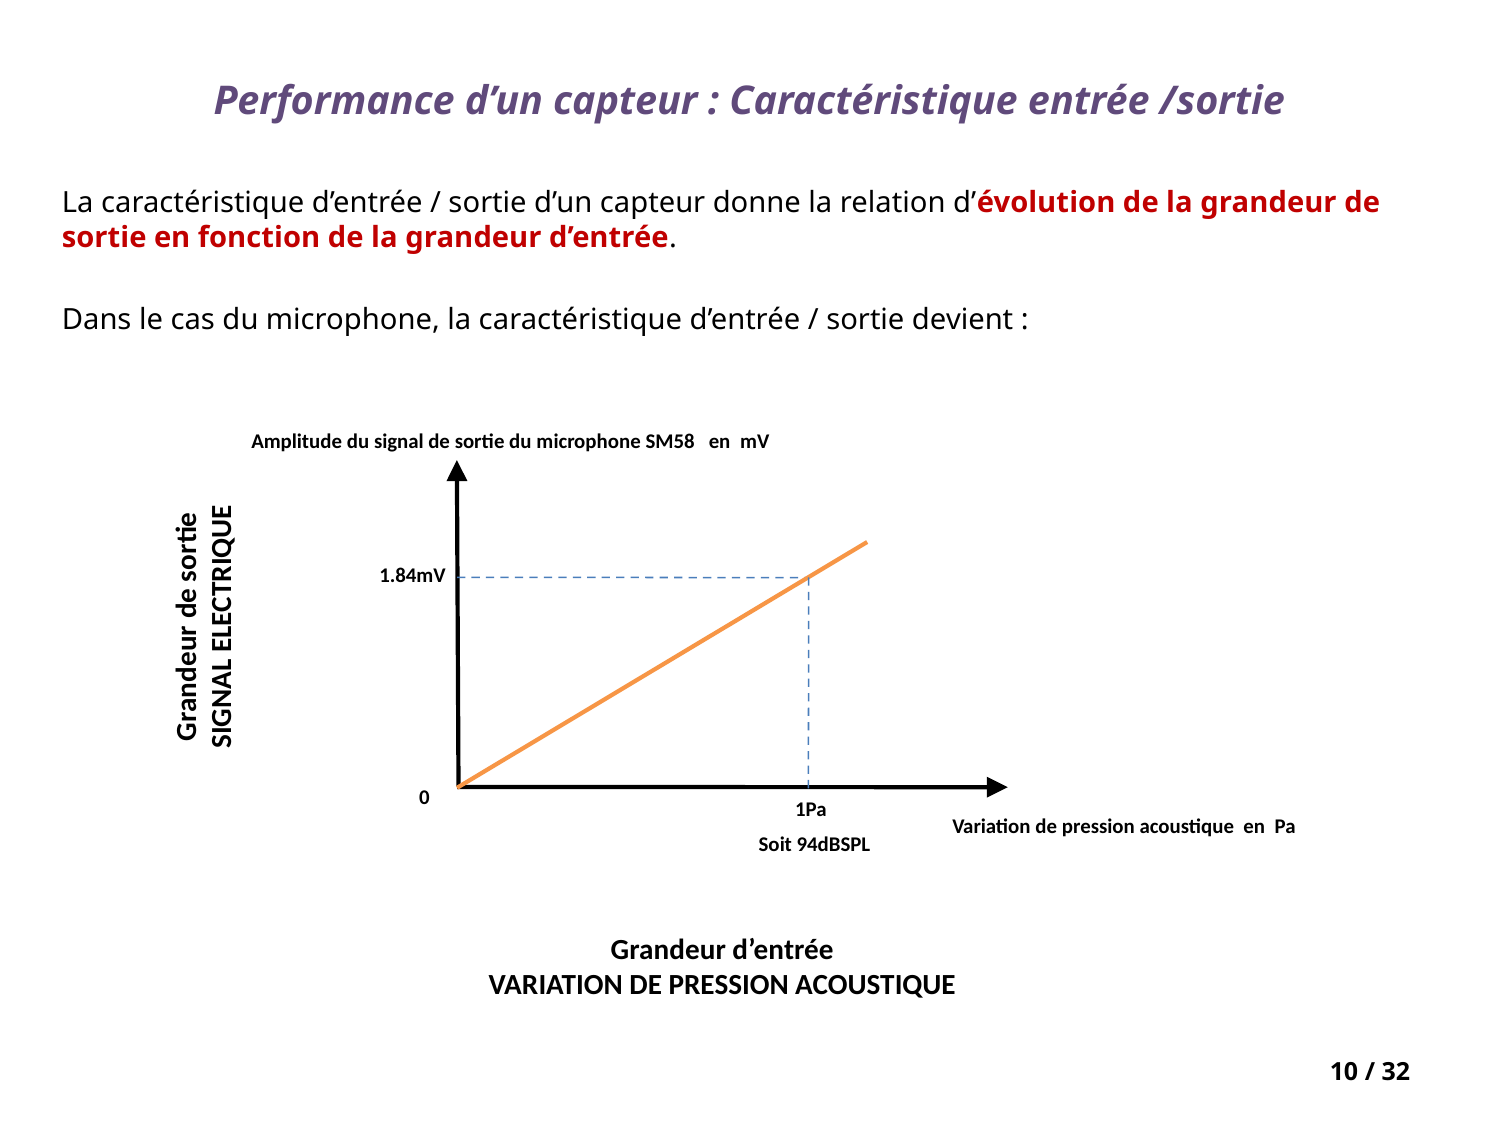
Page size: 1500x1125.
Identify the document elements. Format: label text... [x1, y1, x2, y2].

text_box Grandeur de sortie SIGNAL ELECTRIQUE [159, 468, 245, 785]
text_box Soit 94dBSPL [714, 823, 914, 864]
text_box 1.84mV [363, 553, 462, 594]
text_box 0 [386, 776, 462, 817]
list La caractéristique d’entrée / sortie d’un capteur donne la relation d’évolution de la grandeur de sortie en fonction de la grandeur d’entrée. Dans le cas du microphone, la caractéristique d’entrée / sortie devient : [46, 175, 1454, 1079]
text_box Variation de pression acoustique en Pa [937, 805, 1362, 846]
slide_number <numéro> / 32 [1074, 1042, 1425, 1103]
text_box 1Pa [761, 788, 860, 823]
text_box Grandeur d’entrée VARIATION DE PRESSION ACOUSTIQUE [435, 923, 1010, 1008]
title Performance d’un capteur : Caractéristique entrée /sortie [75, 45, 1425, 153]
text_box Amplitude du signal de sortie du microphone SM58 en mV [210, 420, 811, 461]
